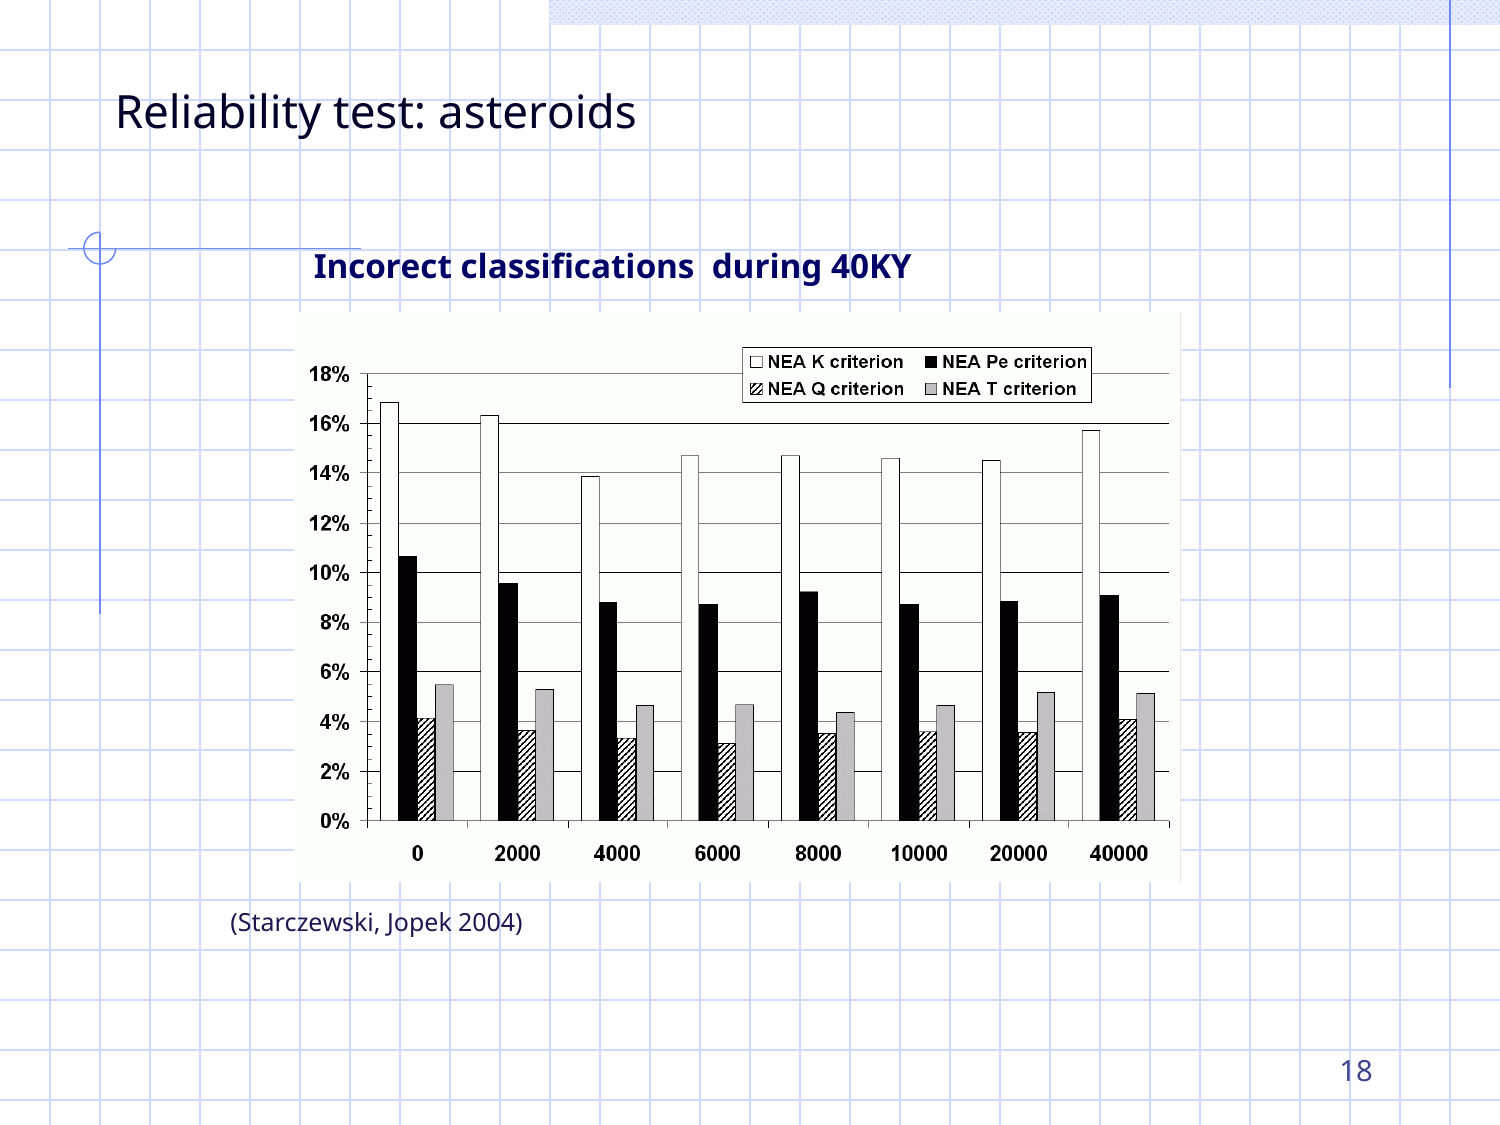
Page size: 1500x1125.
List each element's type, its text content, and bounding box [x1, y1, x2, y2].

picture [549, 0, 1449, 25]
text_box Incorect classifications during 40KY [299, 237, 928, 293]
text_box Reliability test: asteroids [99, 75, 877, 146]
picture [1451, 0, 1500, 25]
text_box (Starczewski, Jopek 2004) [215, 898, 579, 944]
picture [294, 312, 1181, 882]
